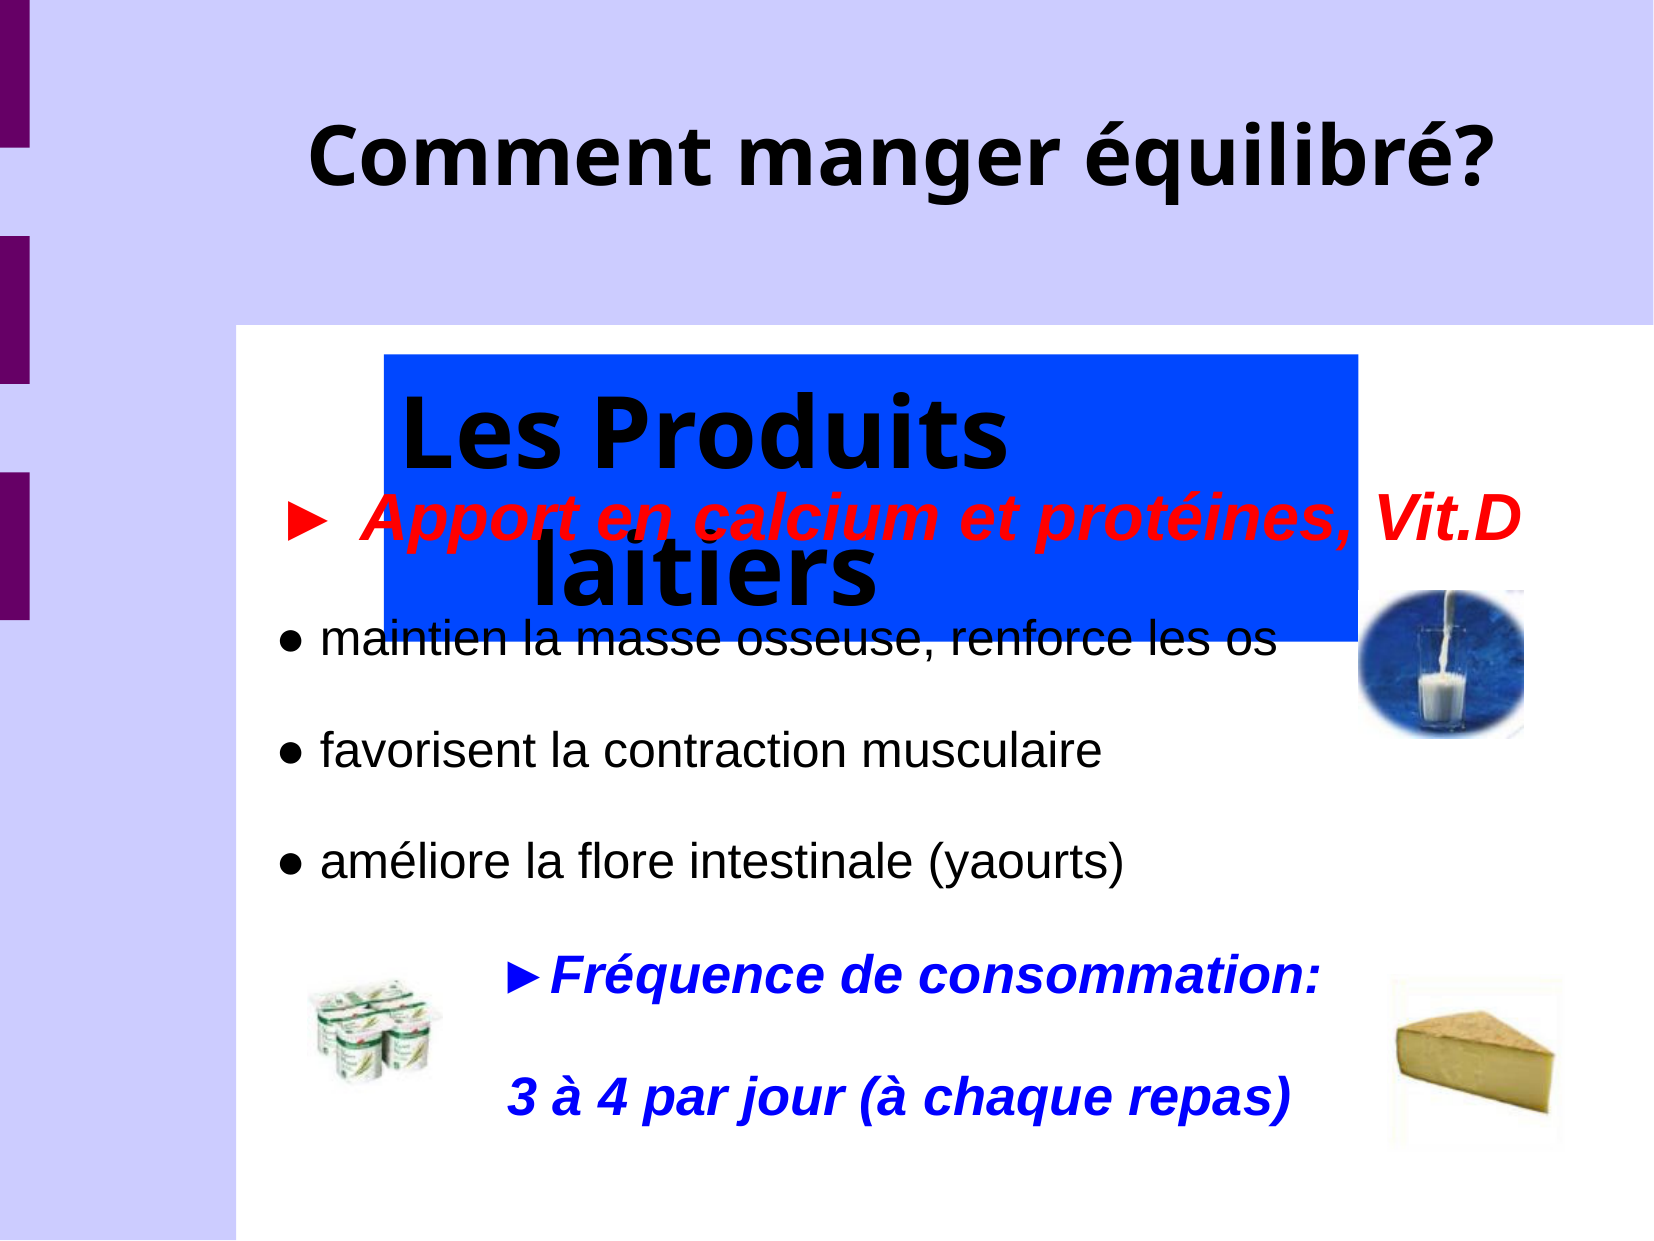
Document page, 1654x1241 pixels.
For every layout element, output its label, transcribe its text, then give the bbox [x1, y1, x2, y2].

picture [1387, 974, 1565, 1152]
text_box ► Apport en calcium et protéines, Vit.D ● maintien la masse osseuse, renforce les os ● favorisent la contraction musculaire ● améliore la flore intestinale (yaourts) ►Fréquence de consommation: 3 à 4 par jour (à chaque repas) [260, 472, 1561, 1241]
text_box Les Produits laitiers [383, 354, 1359, 472]
text_box [0, 0, 1654, 1241]
text_box Comment manger équilibré? [291, 88, 1418, 220]
picture [1358, 590, 1524, 739]
picture [307, 918, 443, 1123]
